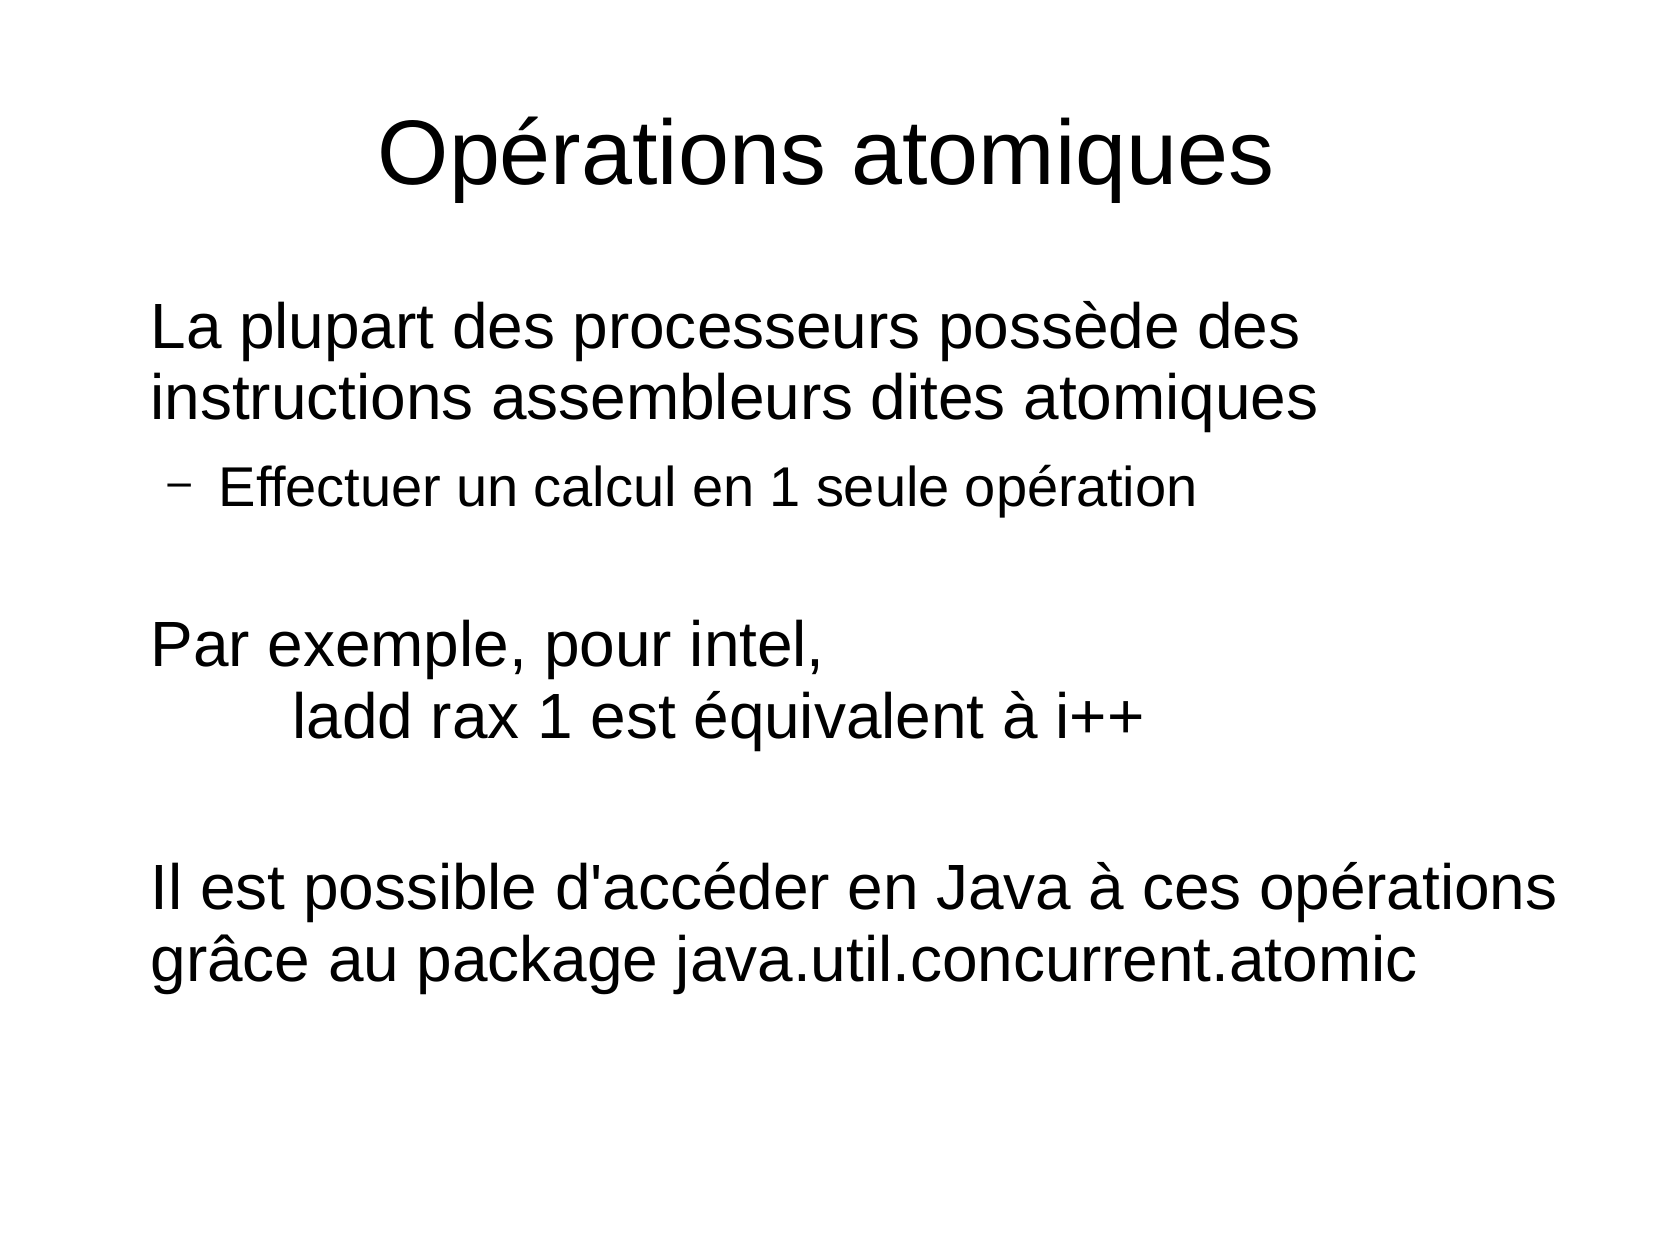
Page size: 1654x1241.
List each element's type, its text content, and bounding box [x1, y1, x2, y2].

list La plupart des processeurs possède des instructions assembleurs dites atomiques Effectuer un calcul en 1 seule opération Par exemple, pour intel, ladd rax 1 est équivalent à i++ Il est possible d'accéder en Java à ces opérations grâce au package java.util.concurrent.atomic [82, 290, 1571, 1010]
title Opérations atomiques [82, 49, 1571, 257]
